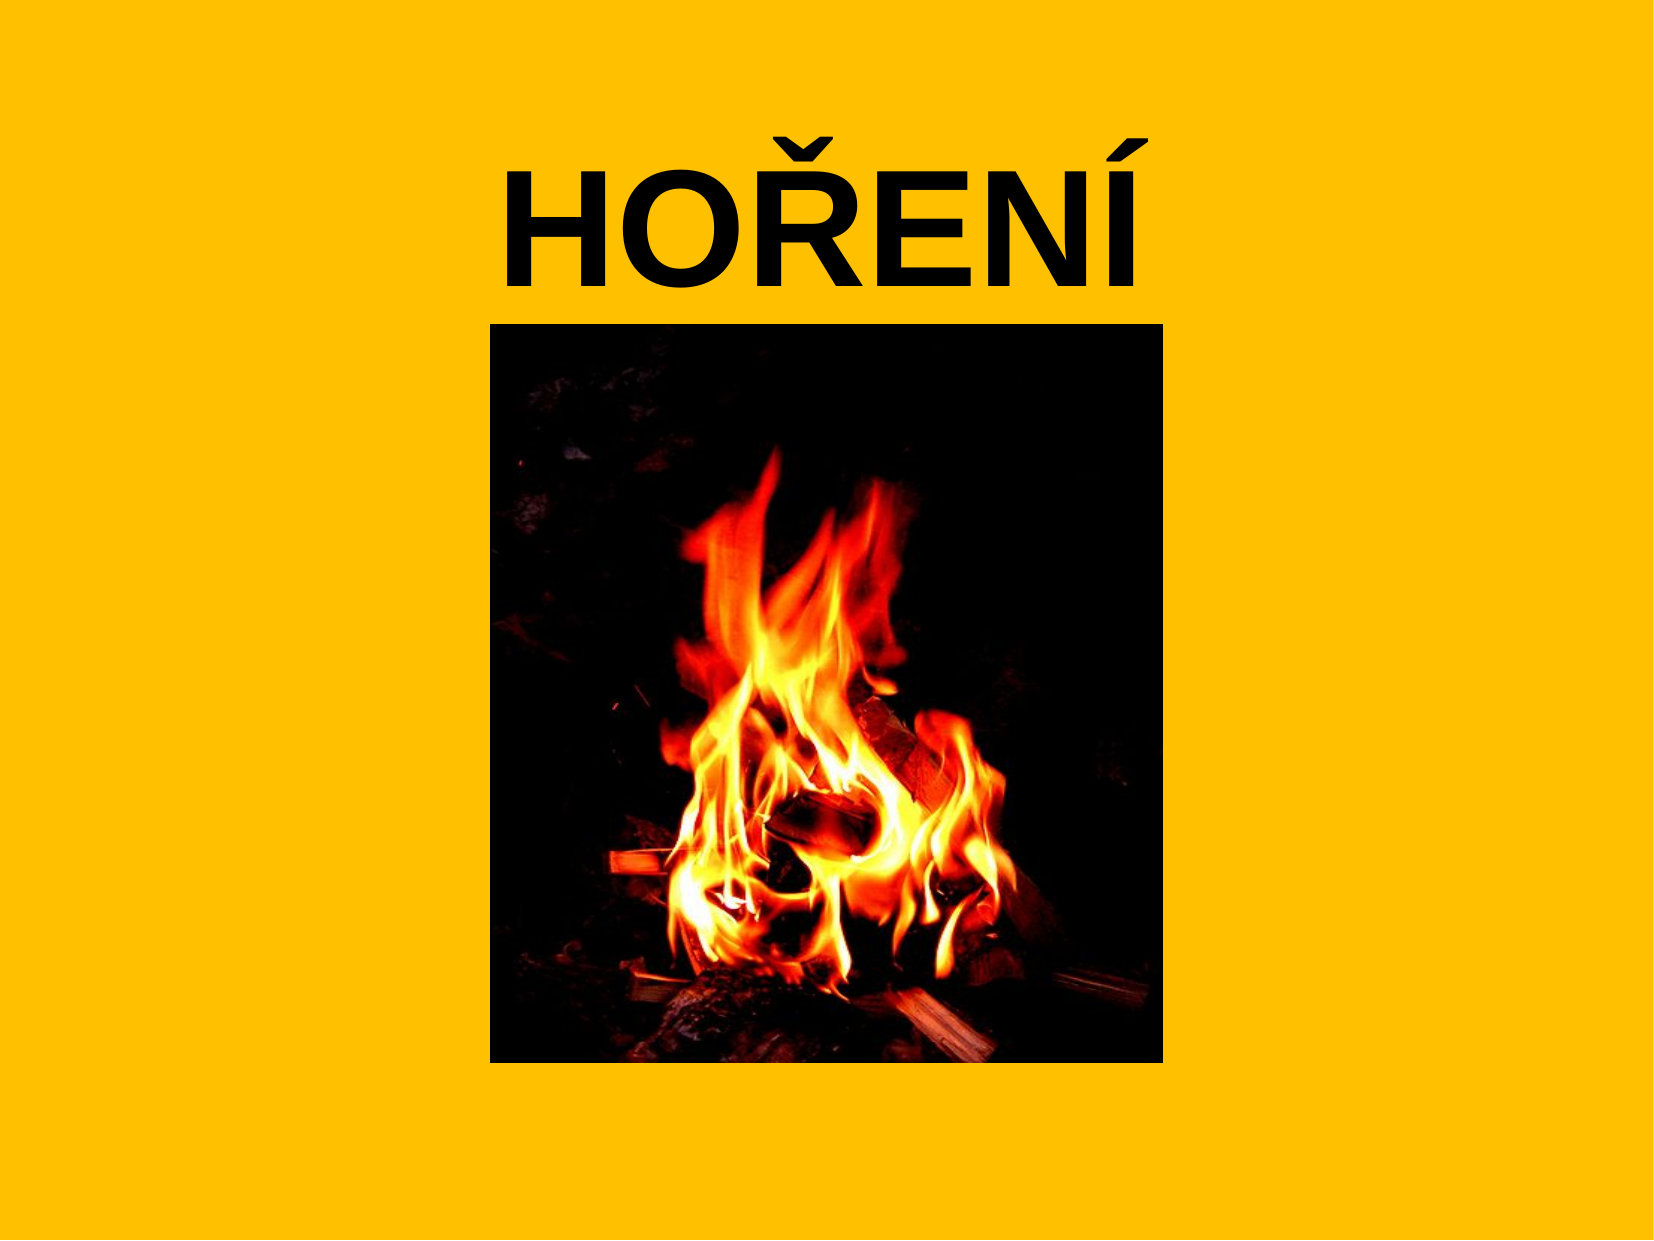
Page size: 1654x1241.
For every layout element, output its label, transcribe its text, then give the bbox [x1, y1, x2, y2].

subtitle HOŘENÍ [76, 119, 1565, 320]
picture [490, 324, 1163, 1063]
